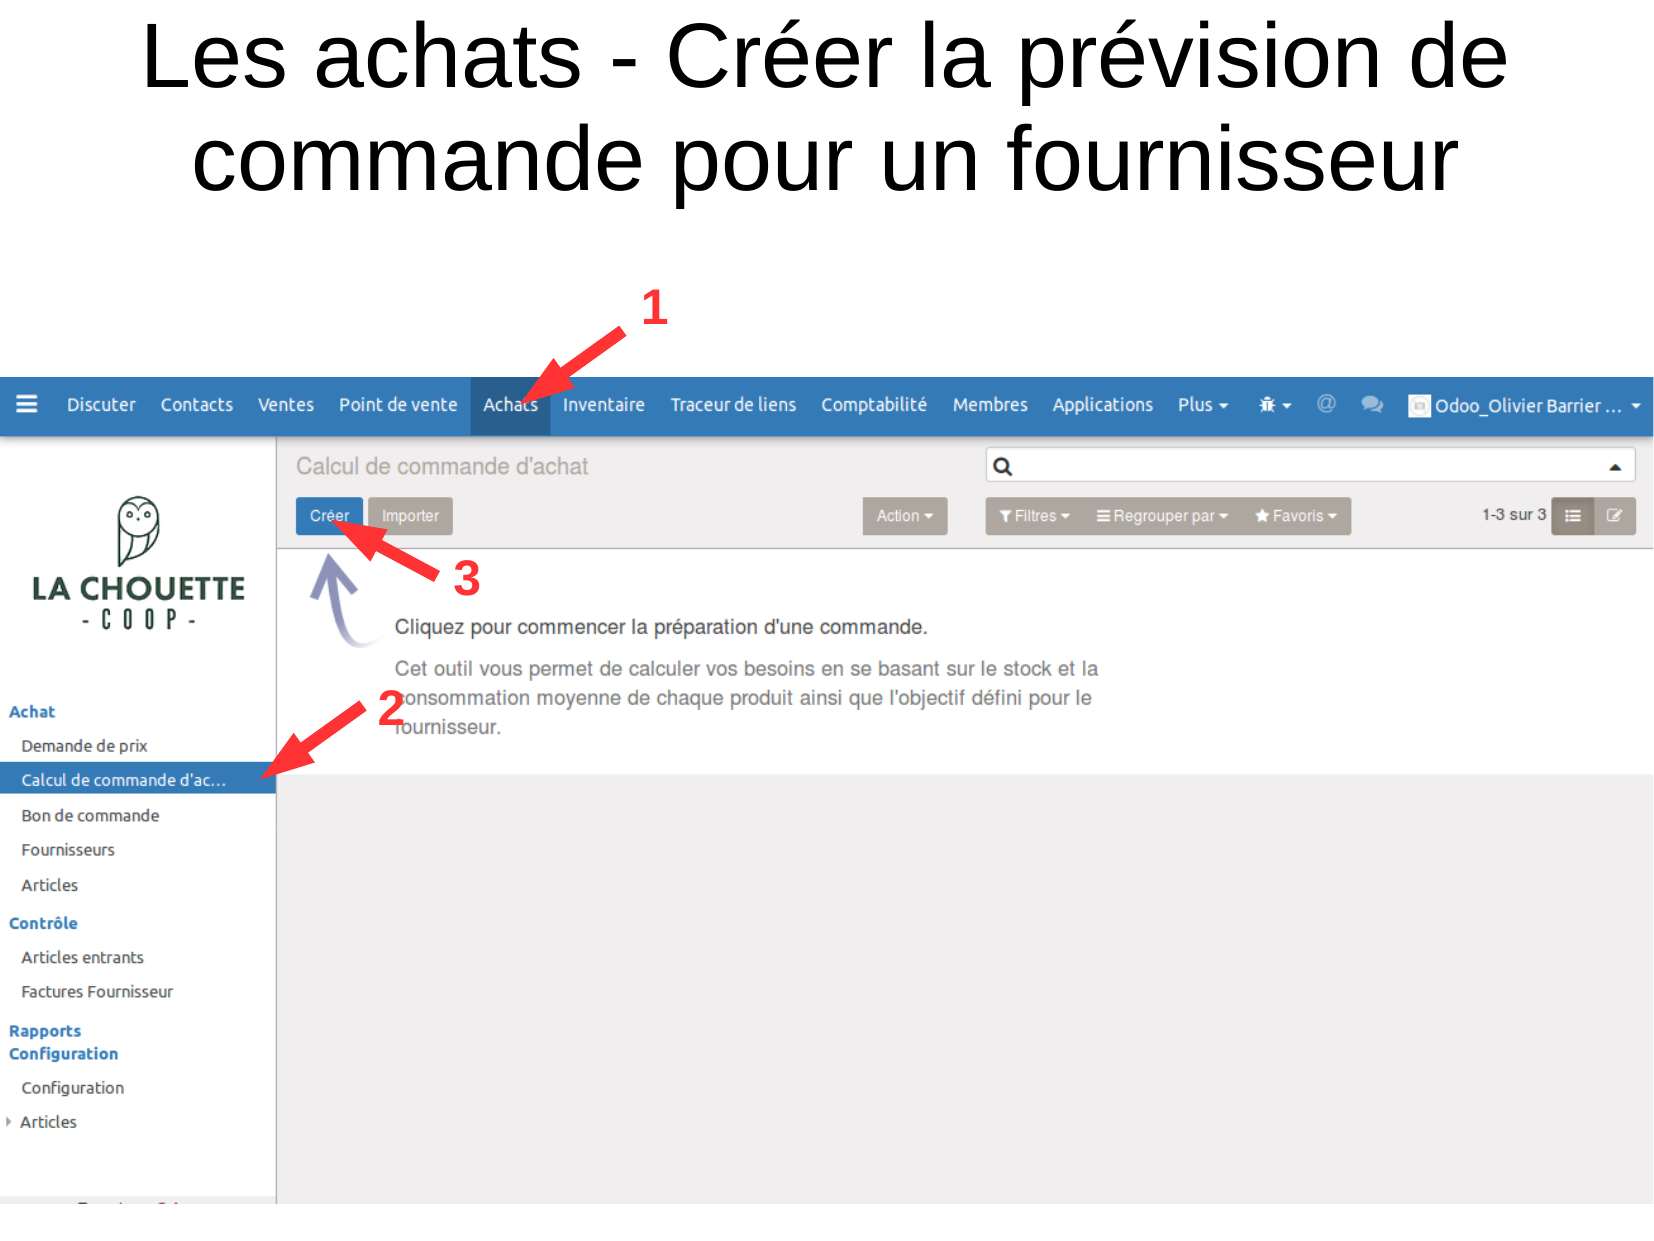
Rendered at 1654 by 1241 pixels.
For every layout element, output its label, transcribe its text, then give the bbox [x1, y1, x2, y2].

text_box 1 [625, 271, 684, 343]
title Les achats - Créer la prévision de commande pour un fournisseur [82, 5, 1571, 210]
picture [0, 377, 1654, 1205]
text_box 3 [438, 543, 497, 615]
text_box 2 [363, 672, 421, 745]
